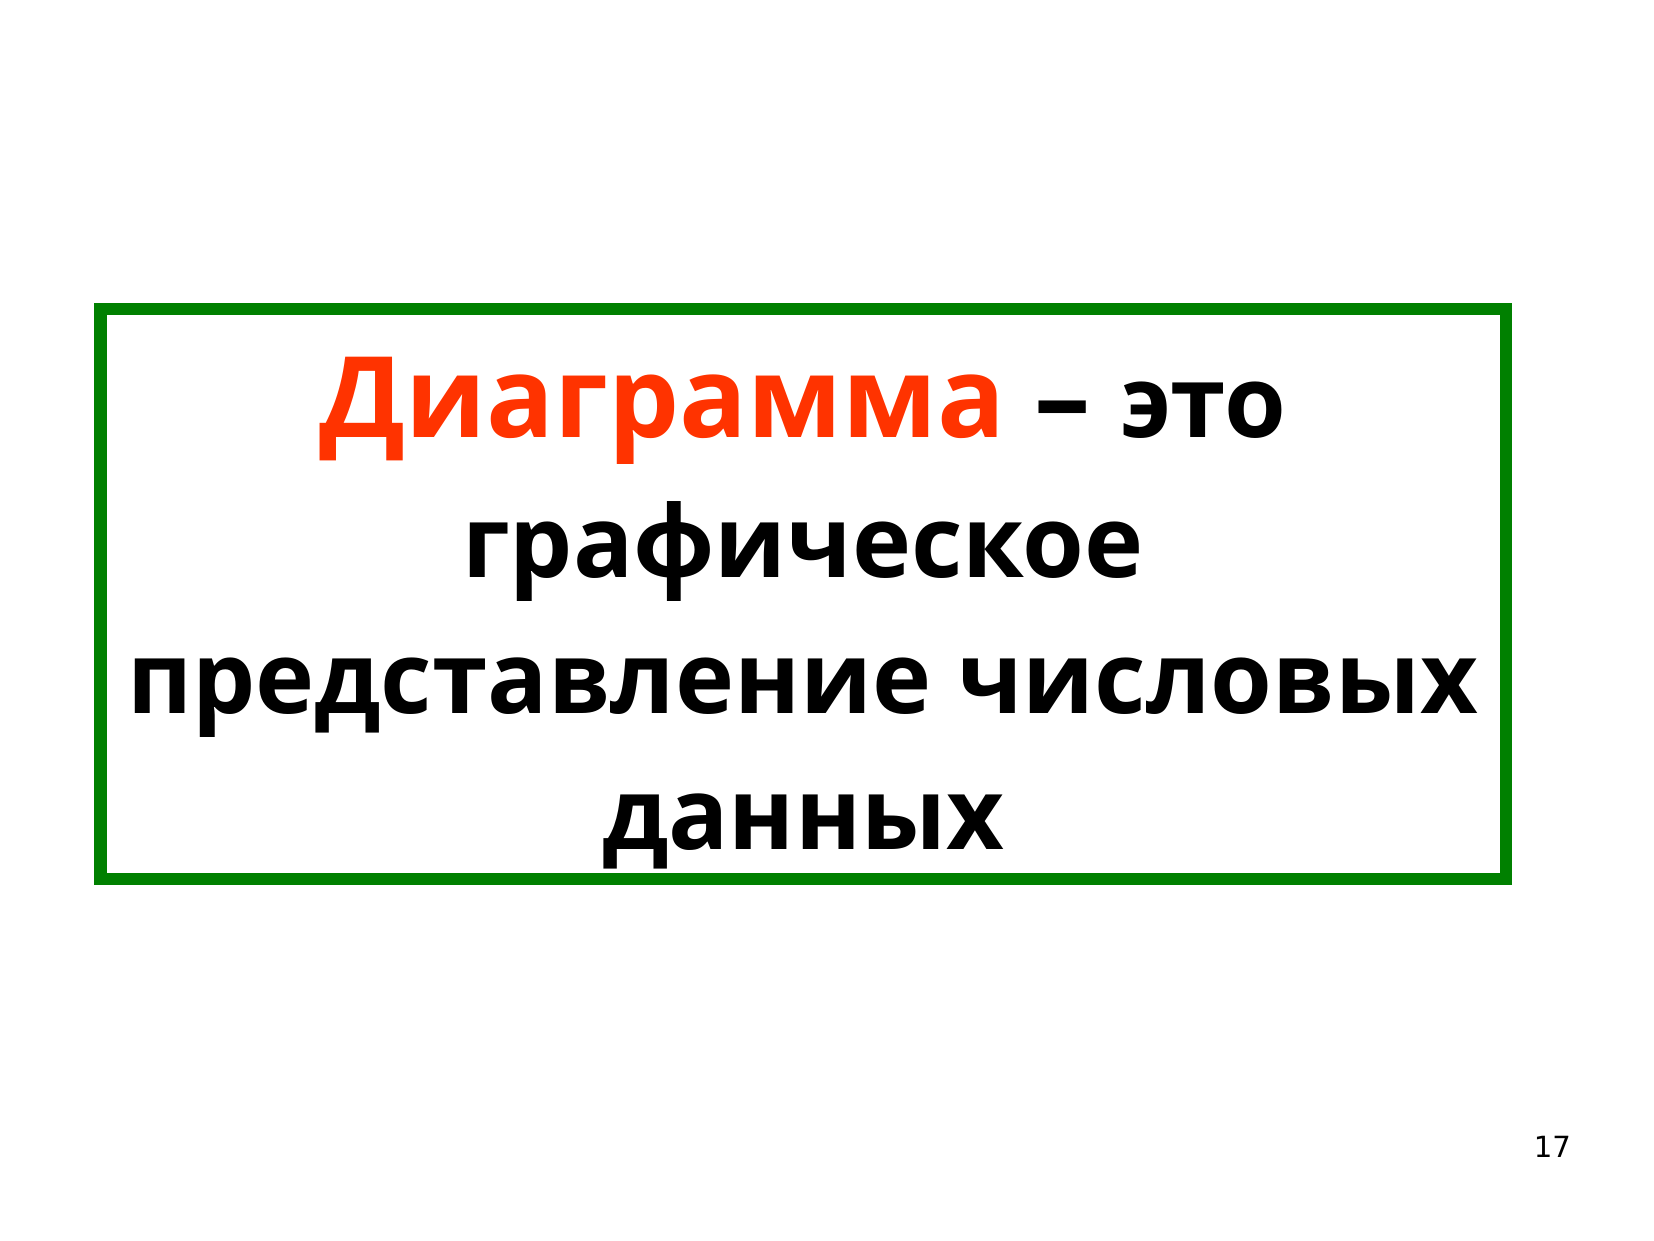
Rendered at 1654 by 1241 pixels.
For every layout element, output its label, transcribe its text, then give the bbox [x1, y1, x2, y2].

title Диаграмма – это графическое представление числовых данных [100, 324, 1506, 879]
